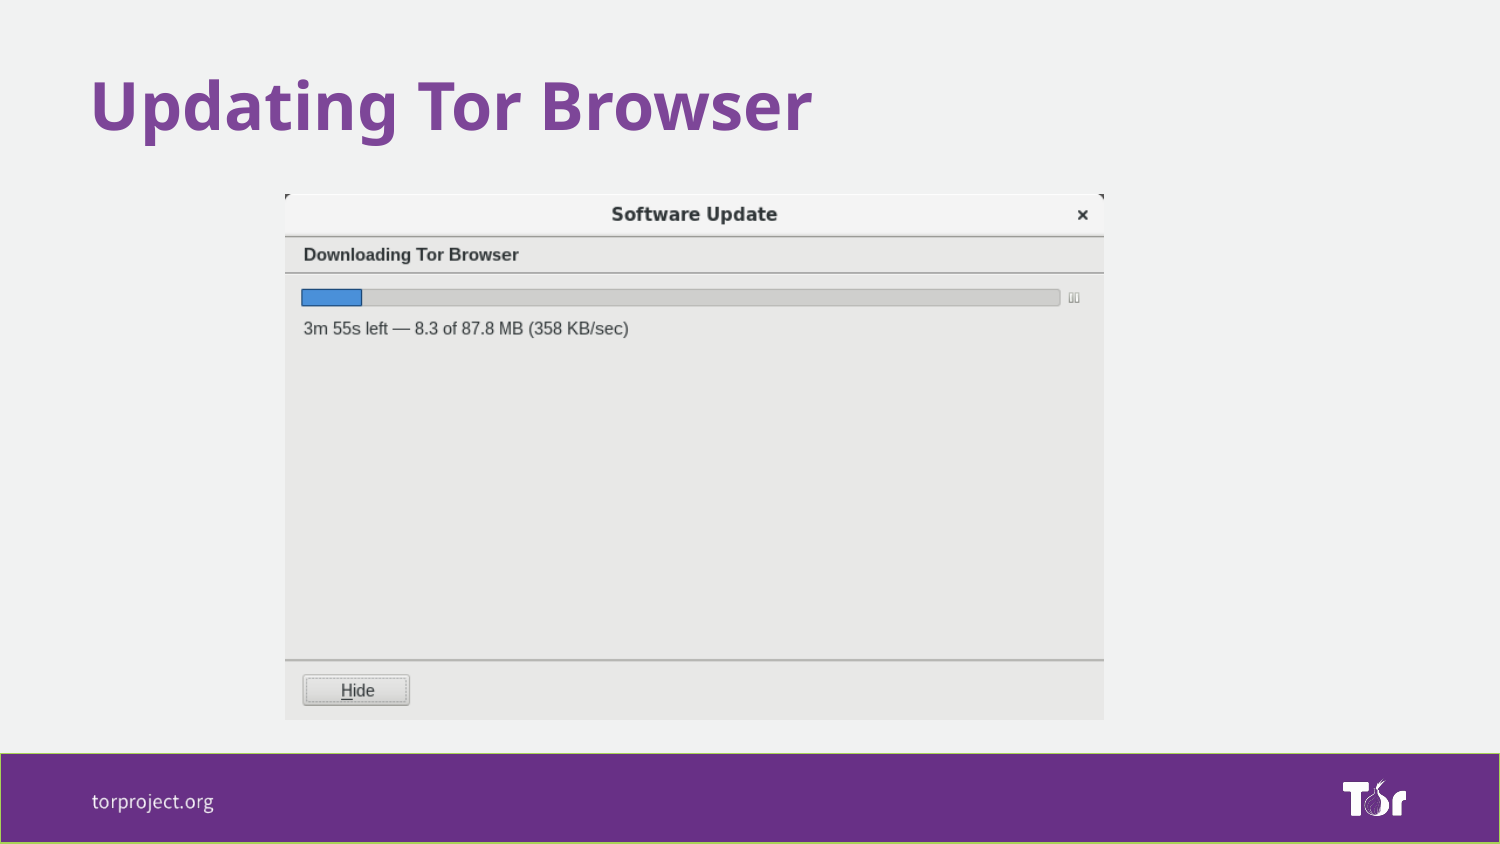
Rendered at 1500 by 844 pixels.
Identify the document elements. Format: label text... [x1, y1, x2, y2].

picture [75, 780, 604, 821]
picture [1343, 778, 1406, 816]
picture [285, 194, 1104, 720]
text_box Updating Tor Browser [75, 33, 1425, 174]
